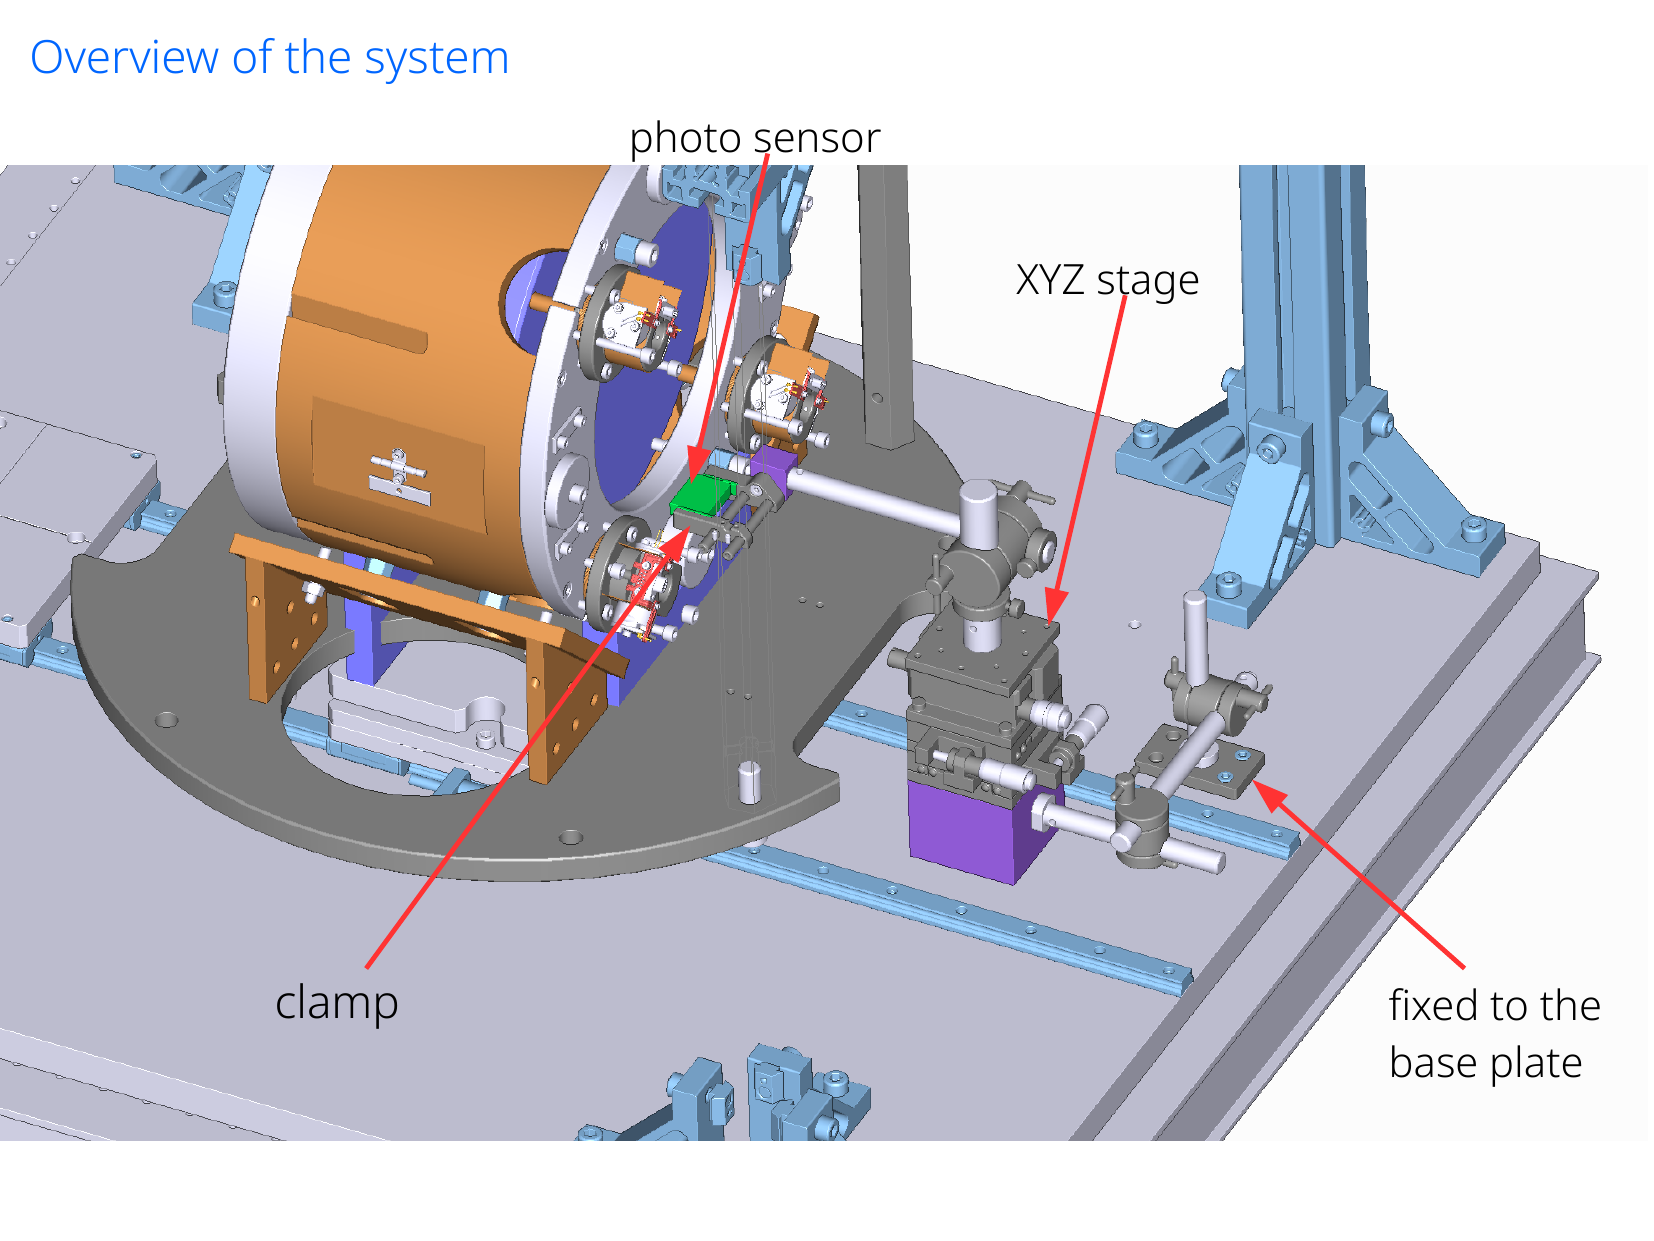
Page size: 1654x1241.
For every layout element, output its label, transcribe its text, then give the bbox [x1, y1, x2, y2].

text_box XYZ stage [1001, 242, 1247, 309]
text_box clamp [259, 962, 425, 1034]
text_box fixed to the base plate [1373, 968, 1642, 1087]
picture [0, 165, 1648, 1141]
text_box photo sensor [614, 100, 919, 167]
text_box Overview of the system [14, 17, 579, 89]
